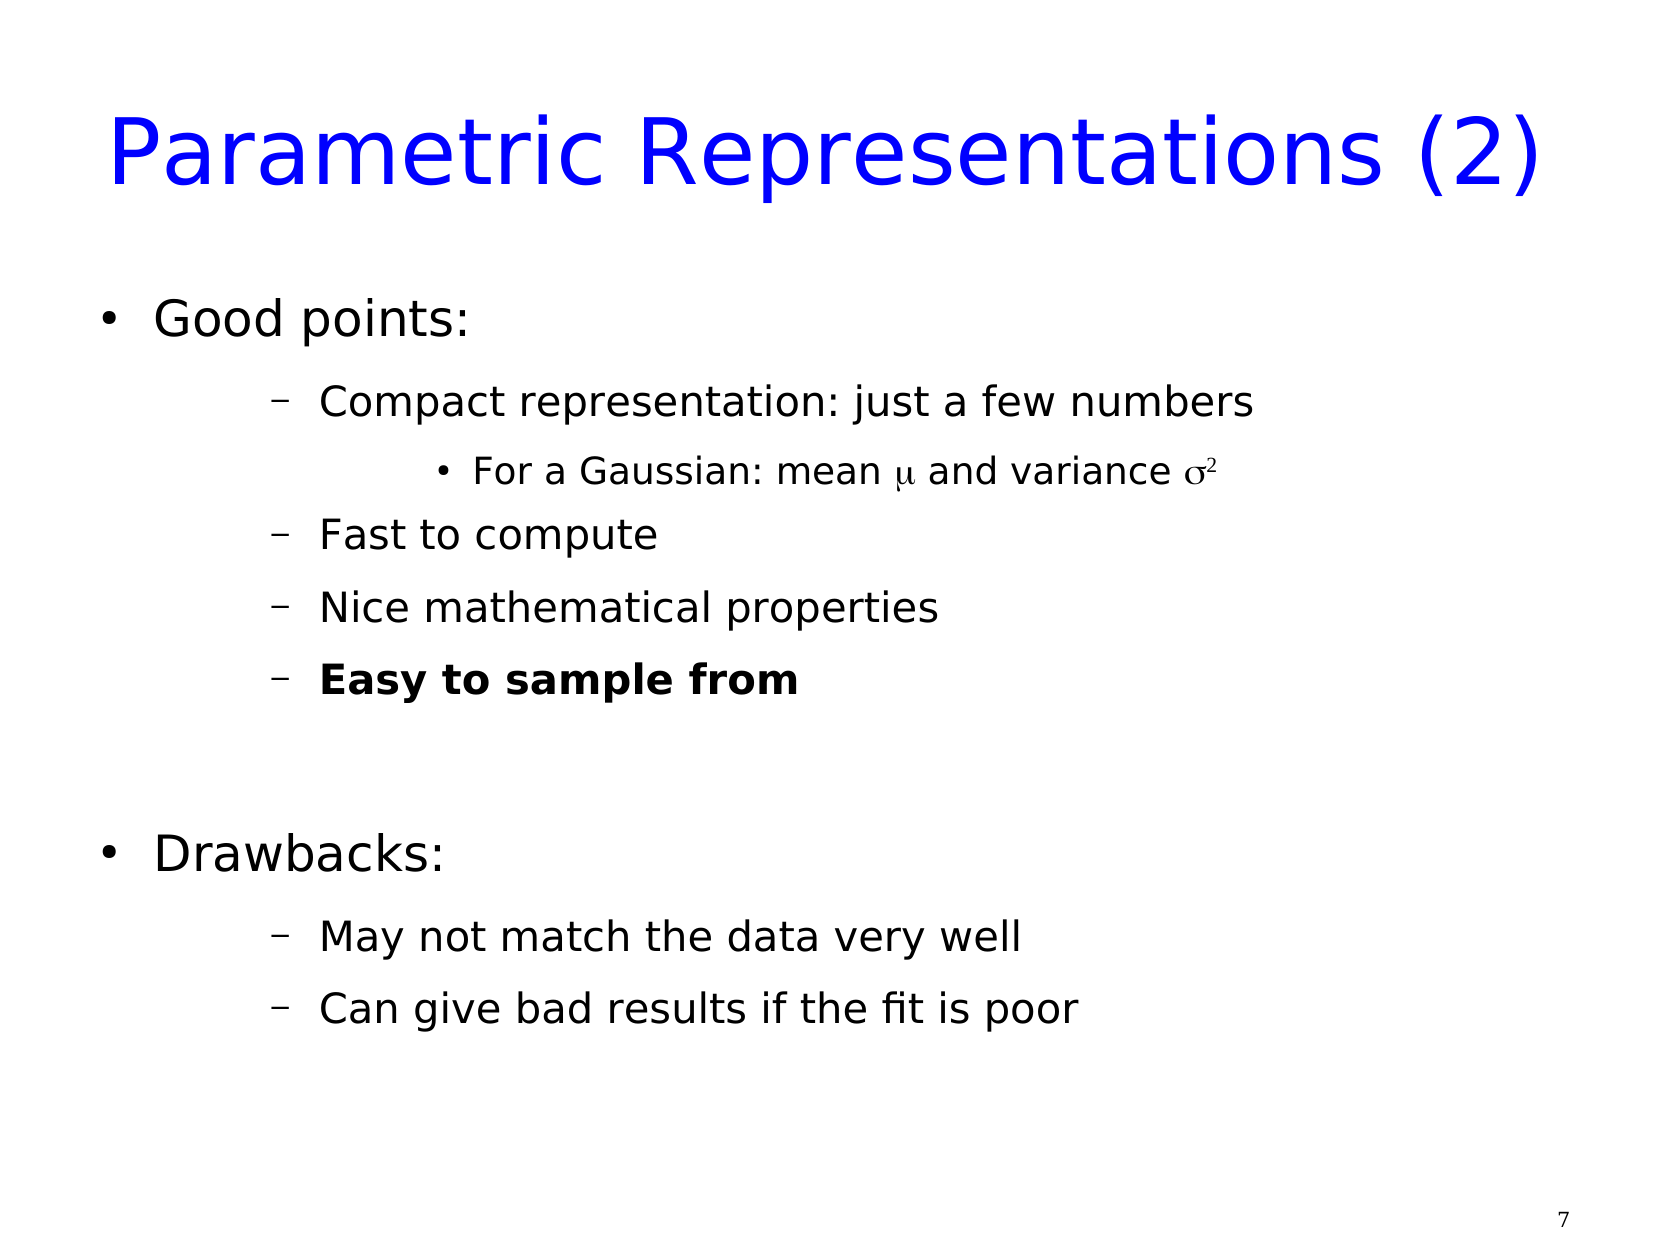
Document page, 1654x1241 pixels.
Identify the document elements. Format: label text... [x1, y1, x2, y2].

title Parametric Representations (2) [82, 56, 1571, 250]
list Good points: Compact representation: just a few numbers For a Gaussian: mean m and variance s2 Fast to compute Nice mathematical properties Easy to sample from Drawbacks: May not match the data very well Can give bad results if the fit is poor [82, 290, 1571, 1095]
